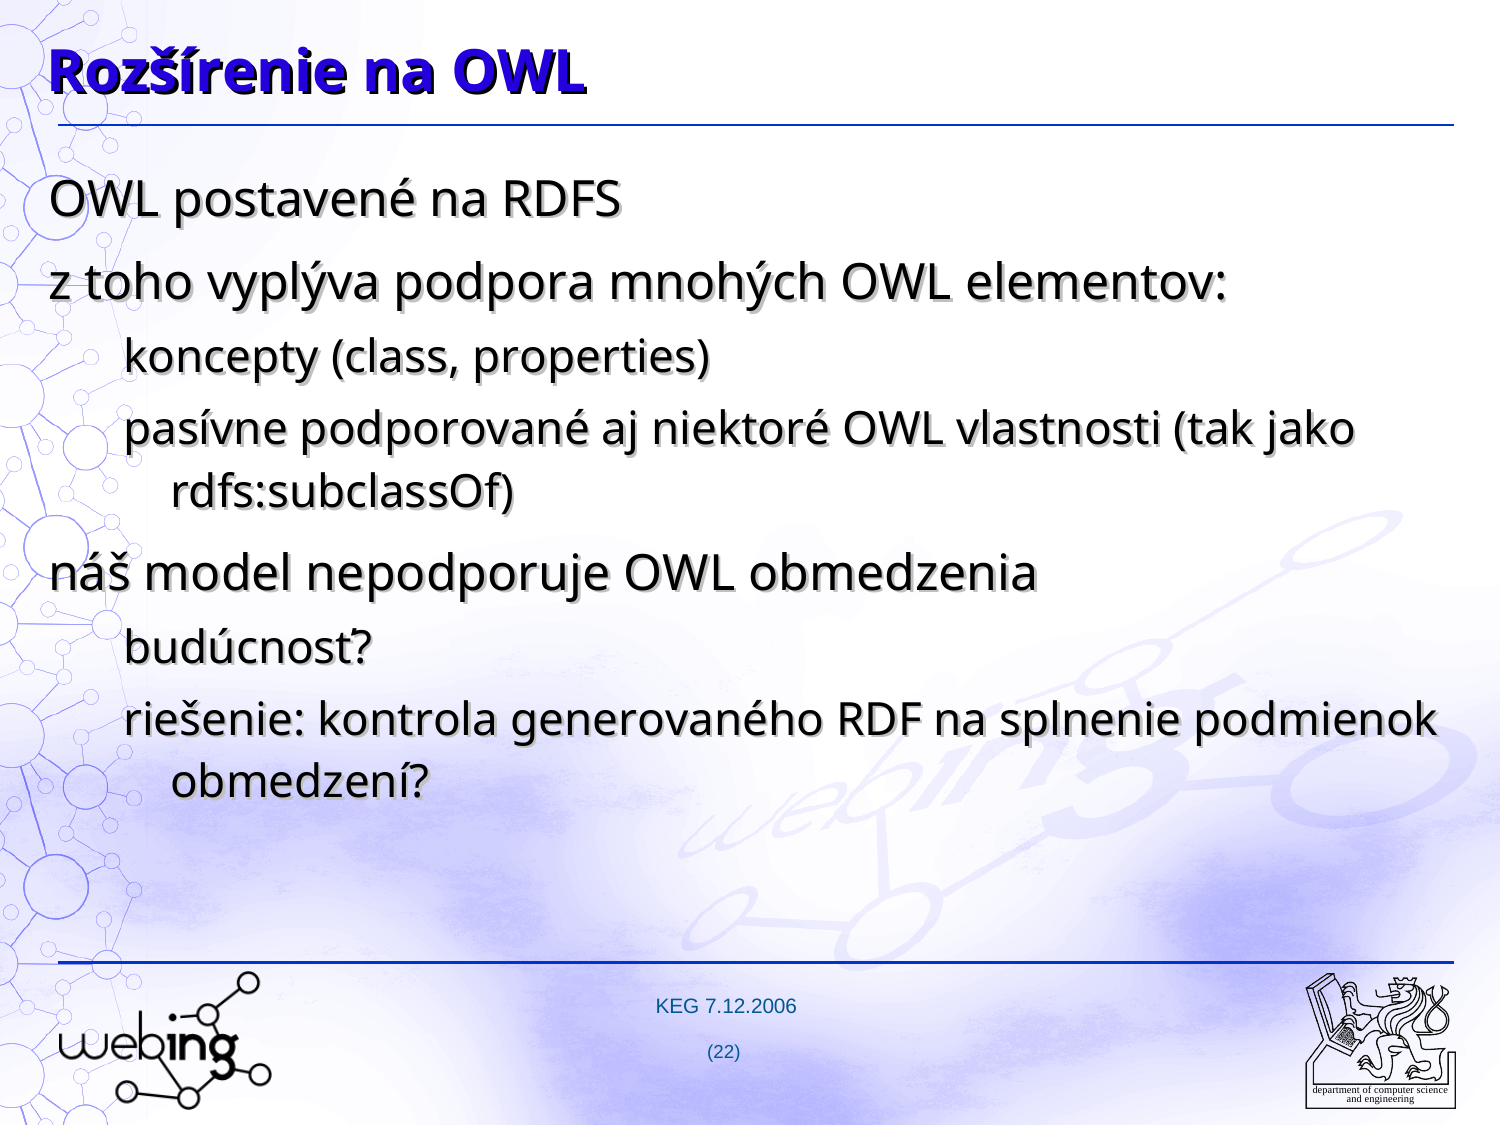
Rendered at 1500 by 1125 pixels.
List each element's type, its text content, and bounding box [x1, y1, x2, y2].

title Rozšírenie na OWL [46, 12, 1455, 126]
picture [0, 0, 1500, 1125]
list OWL postavené na RDFS z toho vyplýva podpora mnohých OWL elementov: koncepty (class, properties) pasívne podporované aj niektoré OWL vlastnosti (tak jako rdfs:subclassOf) náš model nepodporuje OWL obmedzenia budúcnosť? riešenie: kontrola generovaného RDF na splnenie podmienok obmedzení? [48, 162, 1455, 942]
